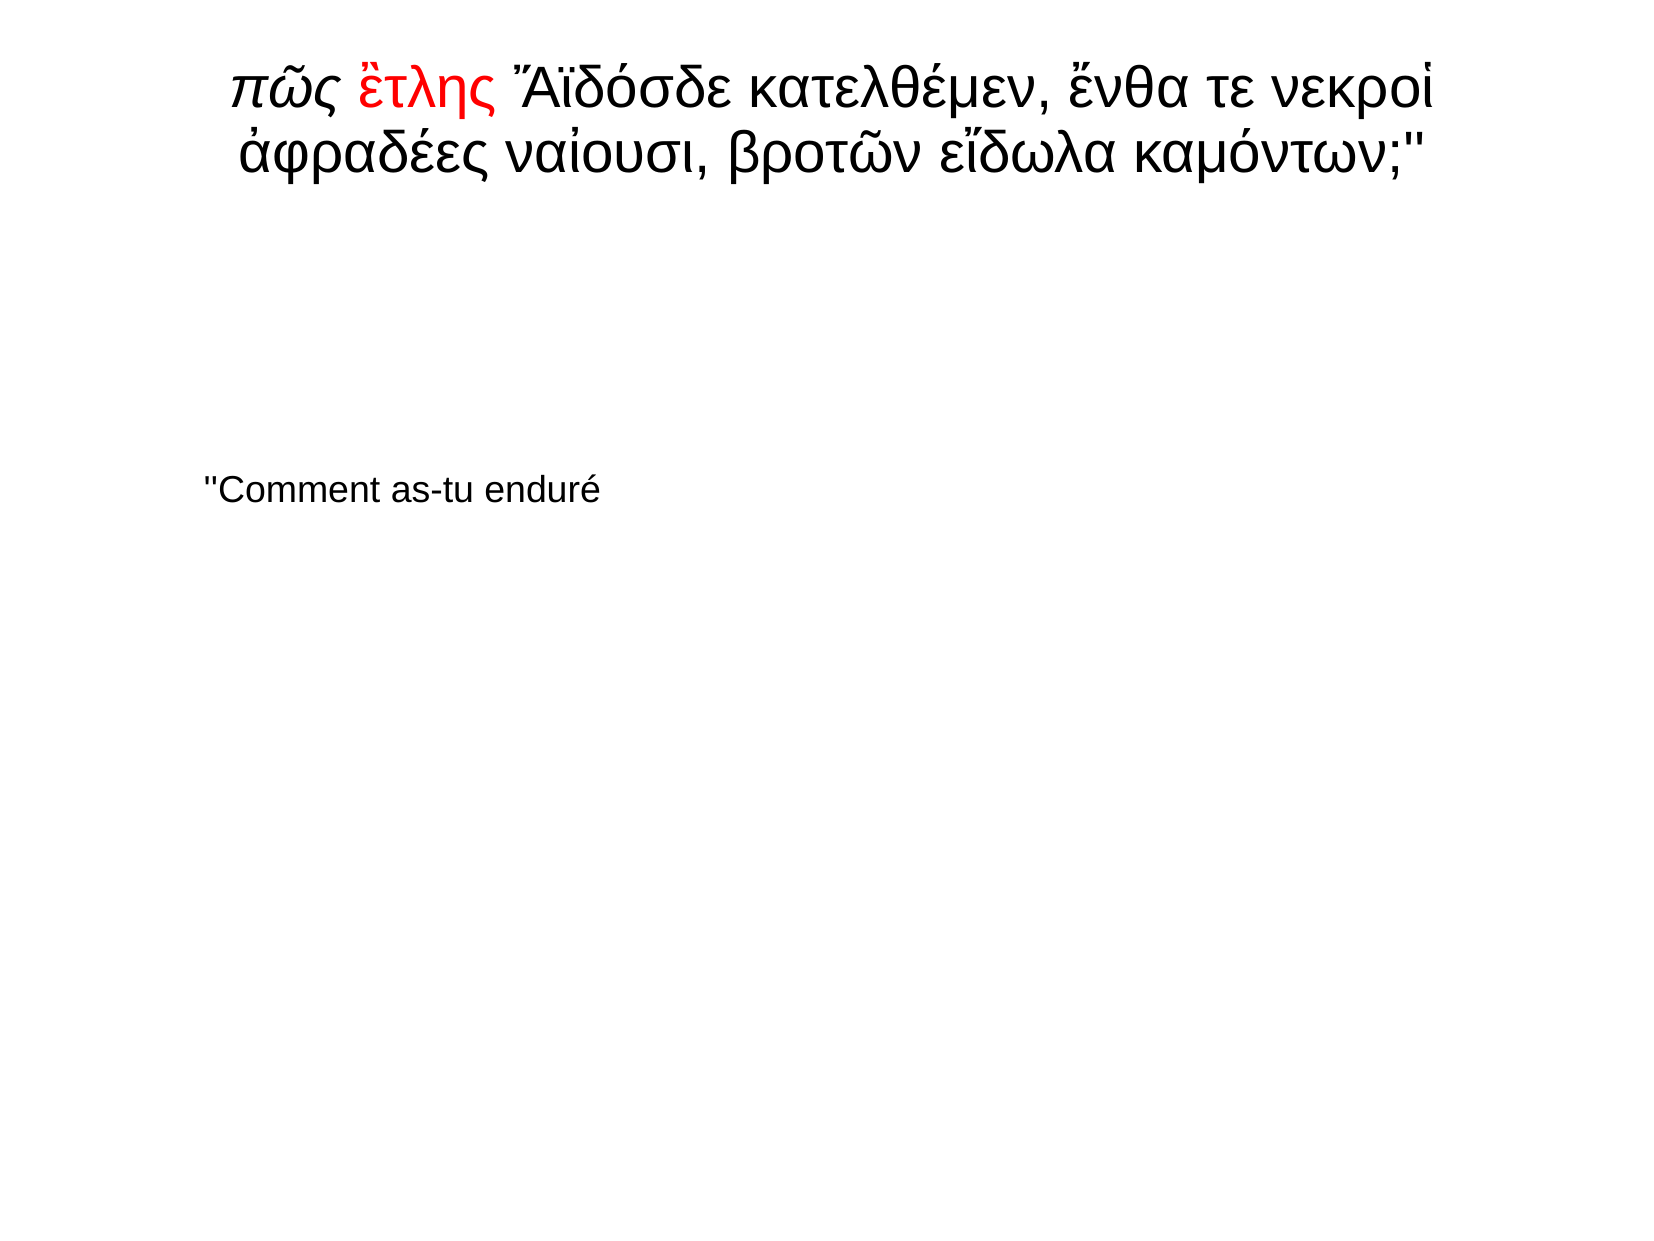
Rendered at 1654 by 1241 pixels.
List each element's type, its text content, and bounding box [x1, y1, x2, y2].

text_box πῶς ἒτλης Ἄϊδόσδε κατελθέμεν, ἔνθα τε νεκροἱ ἀφραδέες ναἰουσι, βροτῶν εἴδωλα καμόντων;'' [59, 47, 1607, 827]
text_box ''Comment as-tu enduré [188, 460, 1430, 518]
